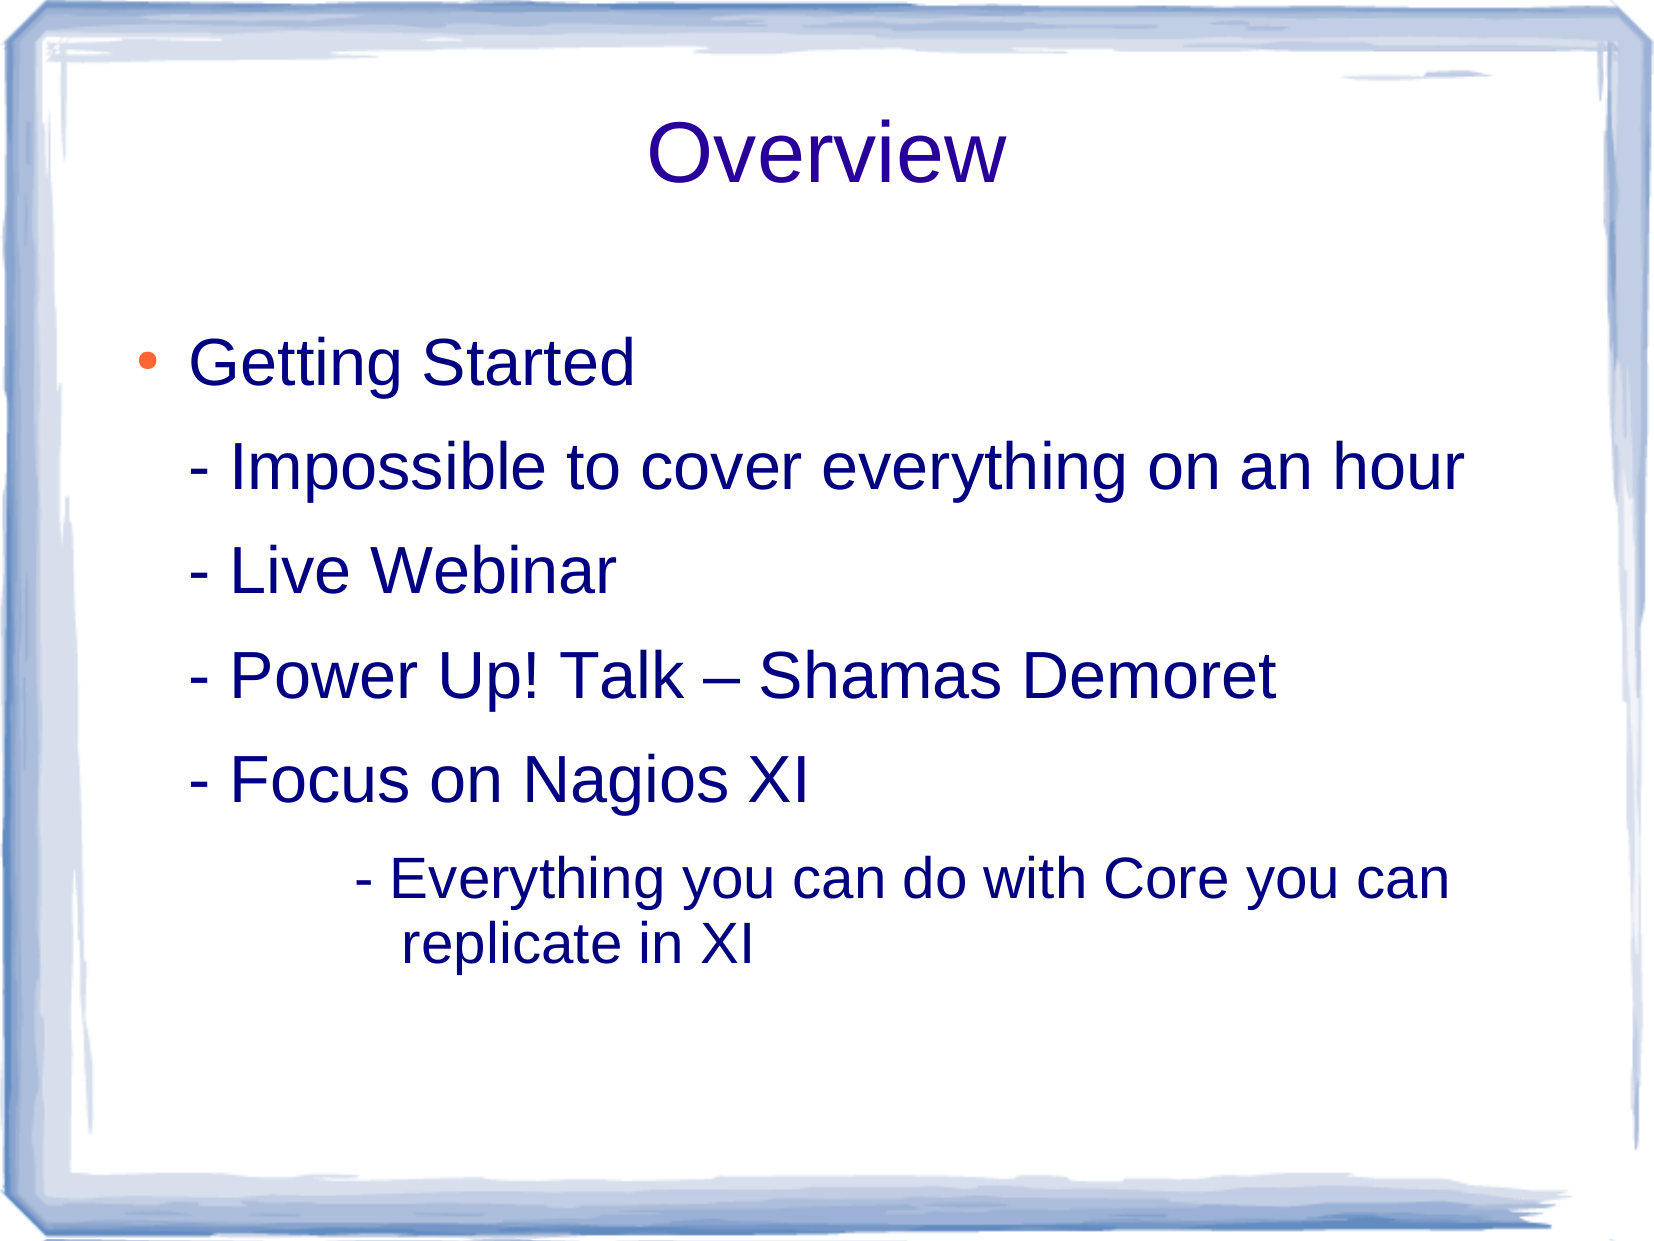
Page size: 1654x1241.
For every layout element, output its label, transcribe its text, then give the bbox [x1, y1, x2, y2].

list Getting Started - Impossible to cover everything on an hour - Live Webinar - Power Up! Talk – Shamas Demoret - Focus on Nagios XI - Everything you can do with Core you can replicate in XI [118, 324, 1571, 1065]
title Overview [82, 49, 1571, 257]
picture [0, 0, 1654, 1241]
